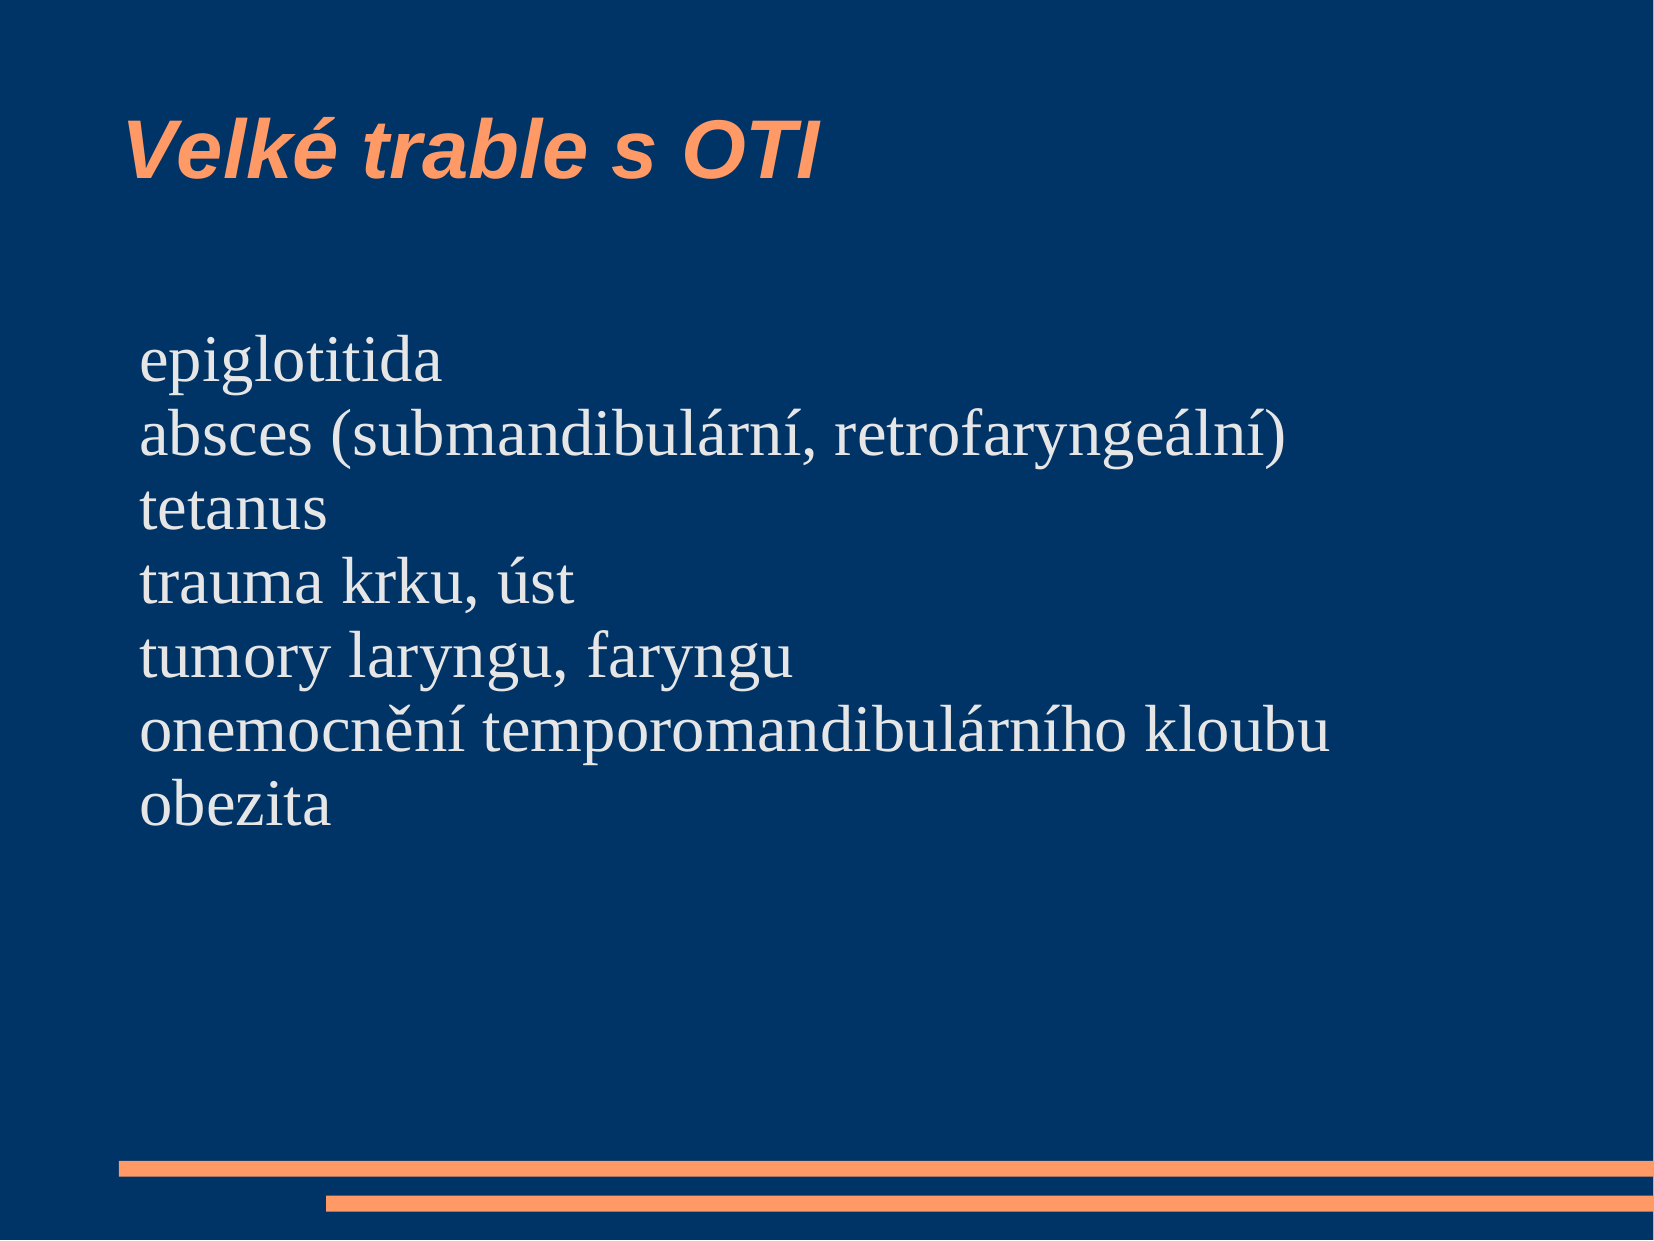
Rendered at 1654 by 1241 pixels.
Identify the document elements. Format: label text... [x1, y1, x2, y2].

title Velké trable s OTI [121, 46, 1534, 254]
list epiglotitida absces (submandibulární, retrofaryngeální) tetanus trauma krku, úst tumory laryngu, faryngu onemocnění temporomandibulárního kloubu obezita [121, 322, 1561, 1132]
